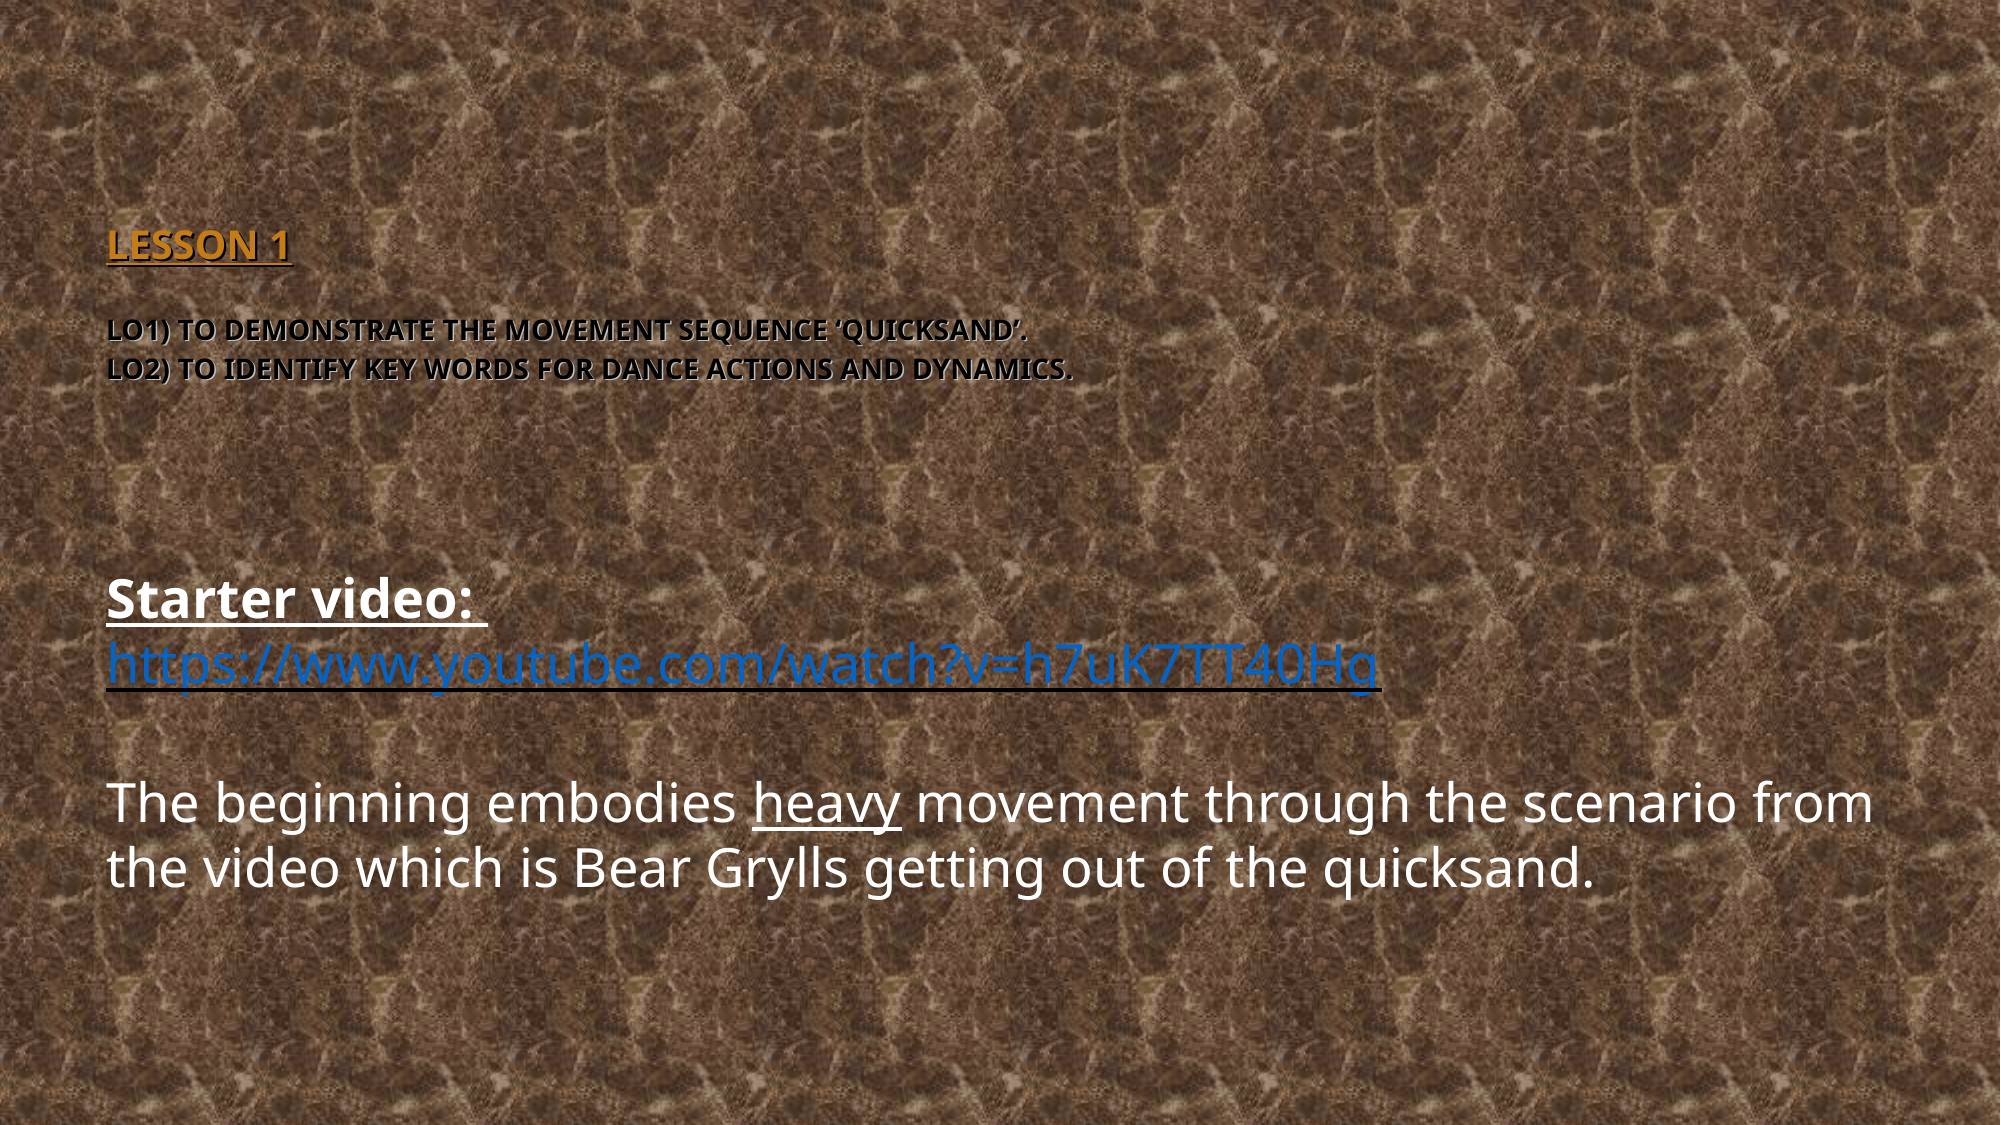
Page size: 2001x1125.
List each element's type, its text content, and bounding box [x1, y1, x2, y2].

text_box Starter video: https://www.youtube.com/watch?v=h7uK7TT40Hg The beginning embodies heavy movement through the scenario from the video which is Bear Grylls getting out of the quicksand. [91, 557, 1897, 971]
title LESSON 1 LO1) To demonstrate the movement sequence ‘quicksand’. LO2) To identify key words for dance actions and dynamics. [91, 208, 1854, 434]
